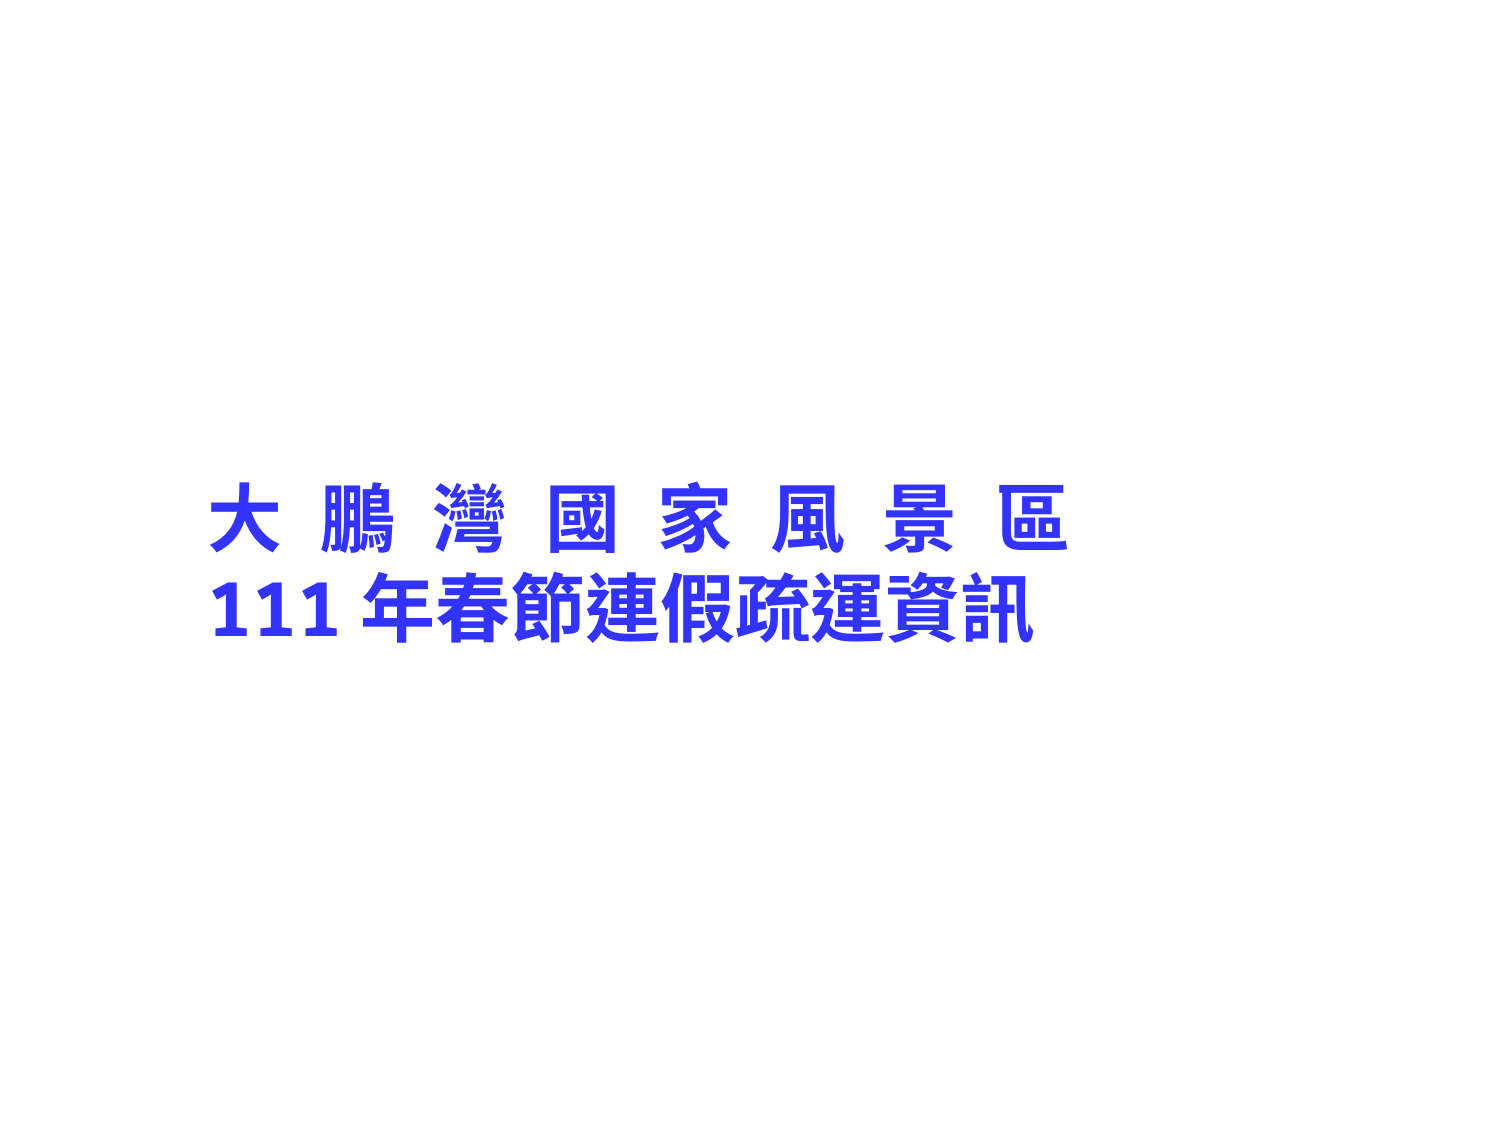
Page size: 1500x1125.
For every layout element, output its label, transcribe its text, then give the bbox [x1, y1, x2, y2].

text_box 大 鵬 灣 國 家 風 景 區 111年春節連假疏運資訊 [193, 464, 1307, 659]
